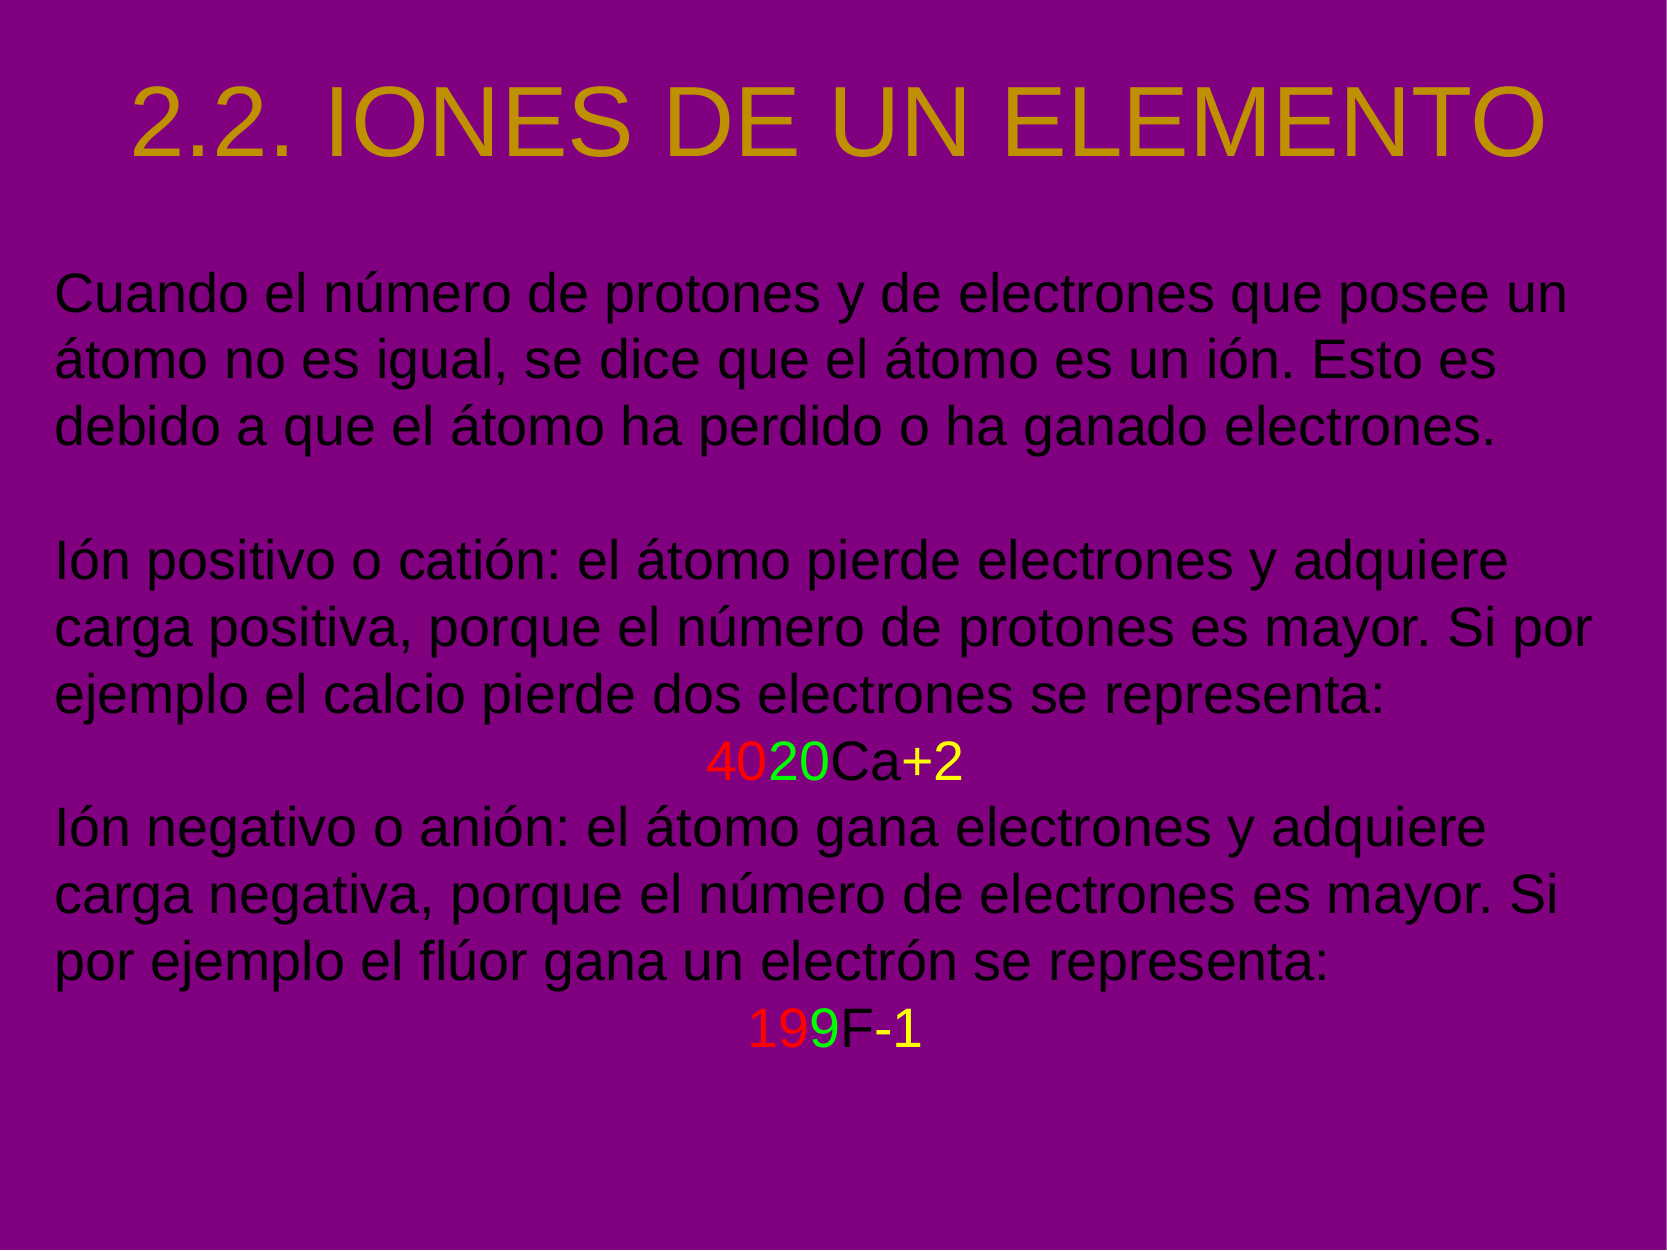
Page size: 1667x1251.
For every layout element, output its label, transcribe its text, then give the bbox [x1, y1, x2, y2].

list Cuando el número de protones y de electrones que posee un átomo no es igual, se dice que el átomo es un ión. Esto es debido a que el átomo ha perdido o ha ganado electrones. Ión positivo o catión: el átomo pierde electrones y adquiere carga positiva, porque el número de protones es mayor. Si por ejemplo el calcio pierde dos electrones se representa: 4020Ca+2 Ión negativo o anión: el átomo gana electrones y adquiere carga negativa, porque el número de electrones es mayor. Si por ejemplo el flúor gana un electrón se representa: 199F-1 [47, 249, 1624, 1209]
title 2.2. IONES DE UN ELEMENTO [50, 50, 1630, 213]
